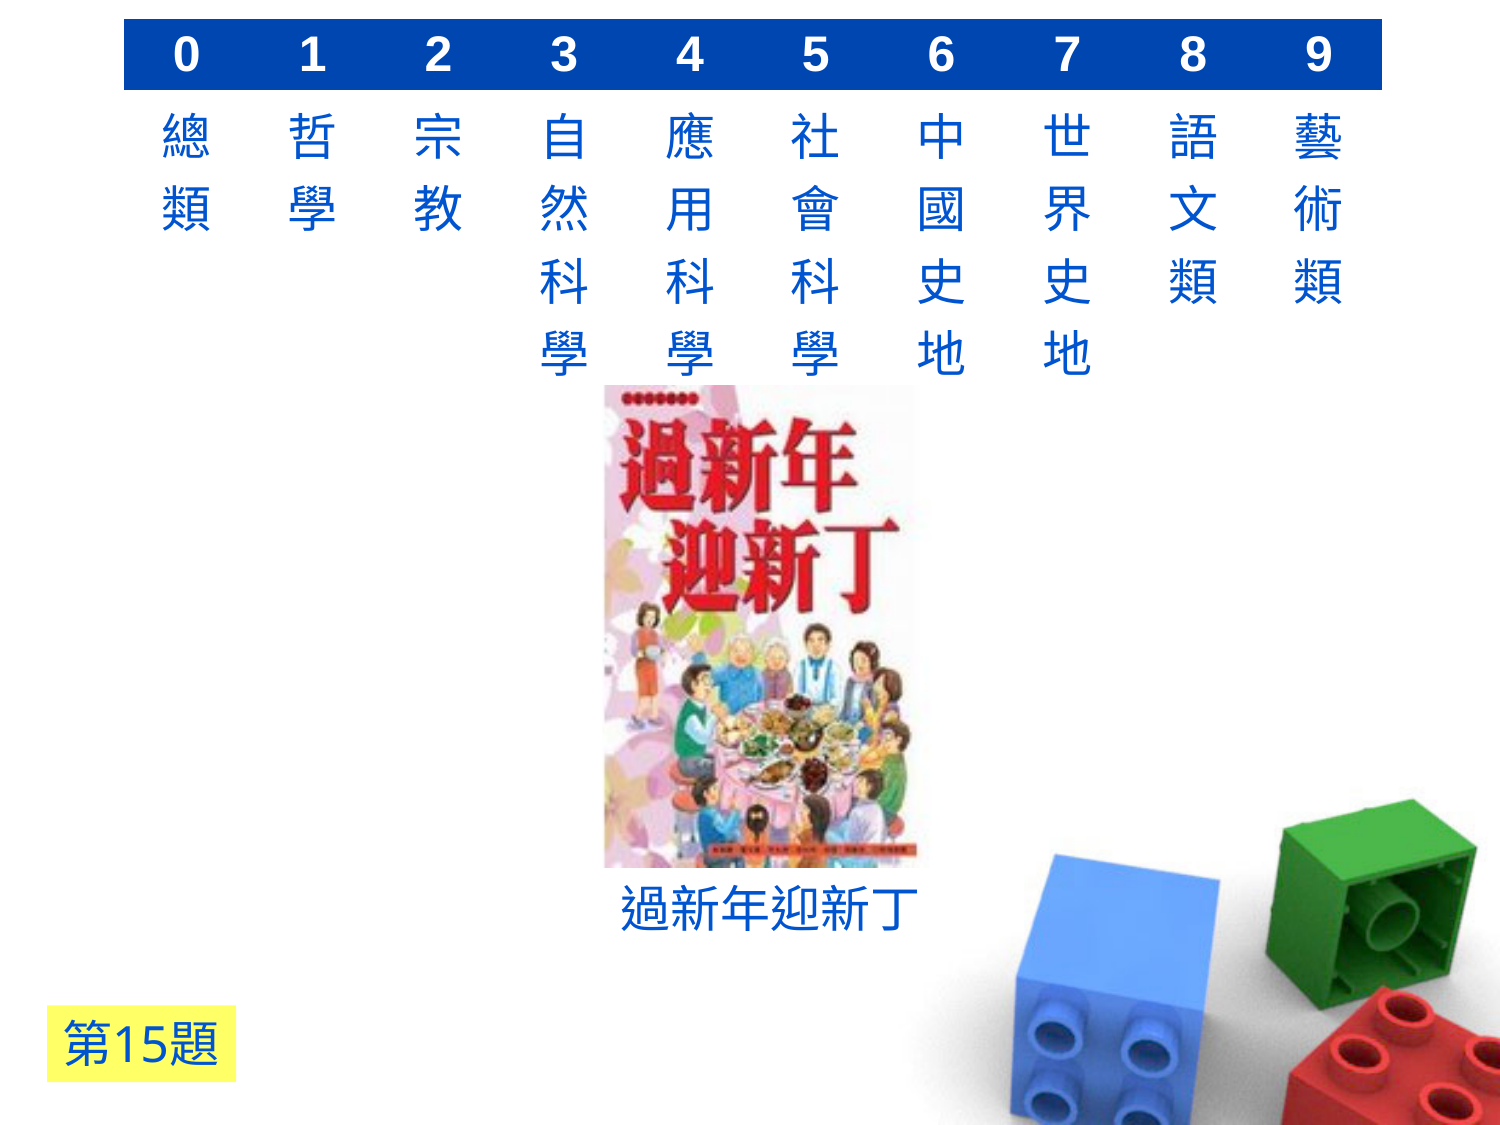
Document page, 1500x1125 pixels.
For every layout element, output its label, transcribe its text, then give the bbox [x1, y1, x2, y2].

table_header 2 [376, 19, 501, 90]
table_cell 宗教 [376, 90, 501, 395]
table_header 1 [250, 19, 376, 90]
table_header 6 [879, 19, 1004, 90]
table_cell 藝術類 [1256, 90, 1382, 395]
text_box 過新年迎新丁 [596, 870, 945, 946]
table_cell 語文類 [1130, 90, 1256, 395]
table_header 3 [501, 19, 627, 90]
table_header 7 [1004, 19, 1130, 90]
table_cell 自然科學 [501, 90, 627, 395]
table_header 8 [1130, 19, 1256, 90]
table_header 5 [753, 19, 879, 90]
text_box 第15題 [47, 1005, 237, 1083]
picture [249, 187, 1500, 1125]
table_cell 總類 [124, 90, 250, 395]
table_cell 哲學 [250, 90, 376, 395]
table_cell 應用科學 [627, 90, 753, 385]
table_header 4 [627, 19, 753, 90]
table_cell 中國史地 [879, 90, 1004, 395]
table_header 9 [1256, 19, 1382, 90]
table_header 0 [124, 19, 250, 90]
table_cell 社會科學 [753, 90, 879, 385]
table_cell 世界史地 [1004, 90, 1130, 395]
